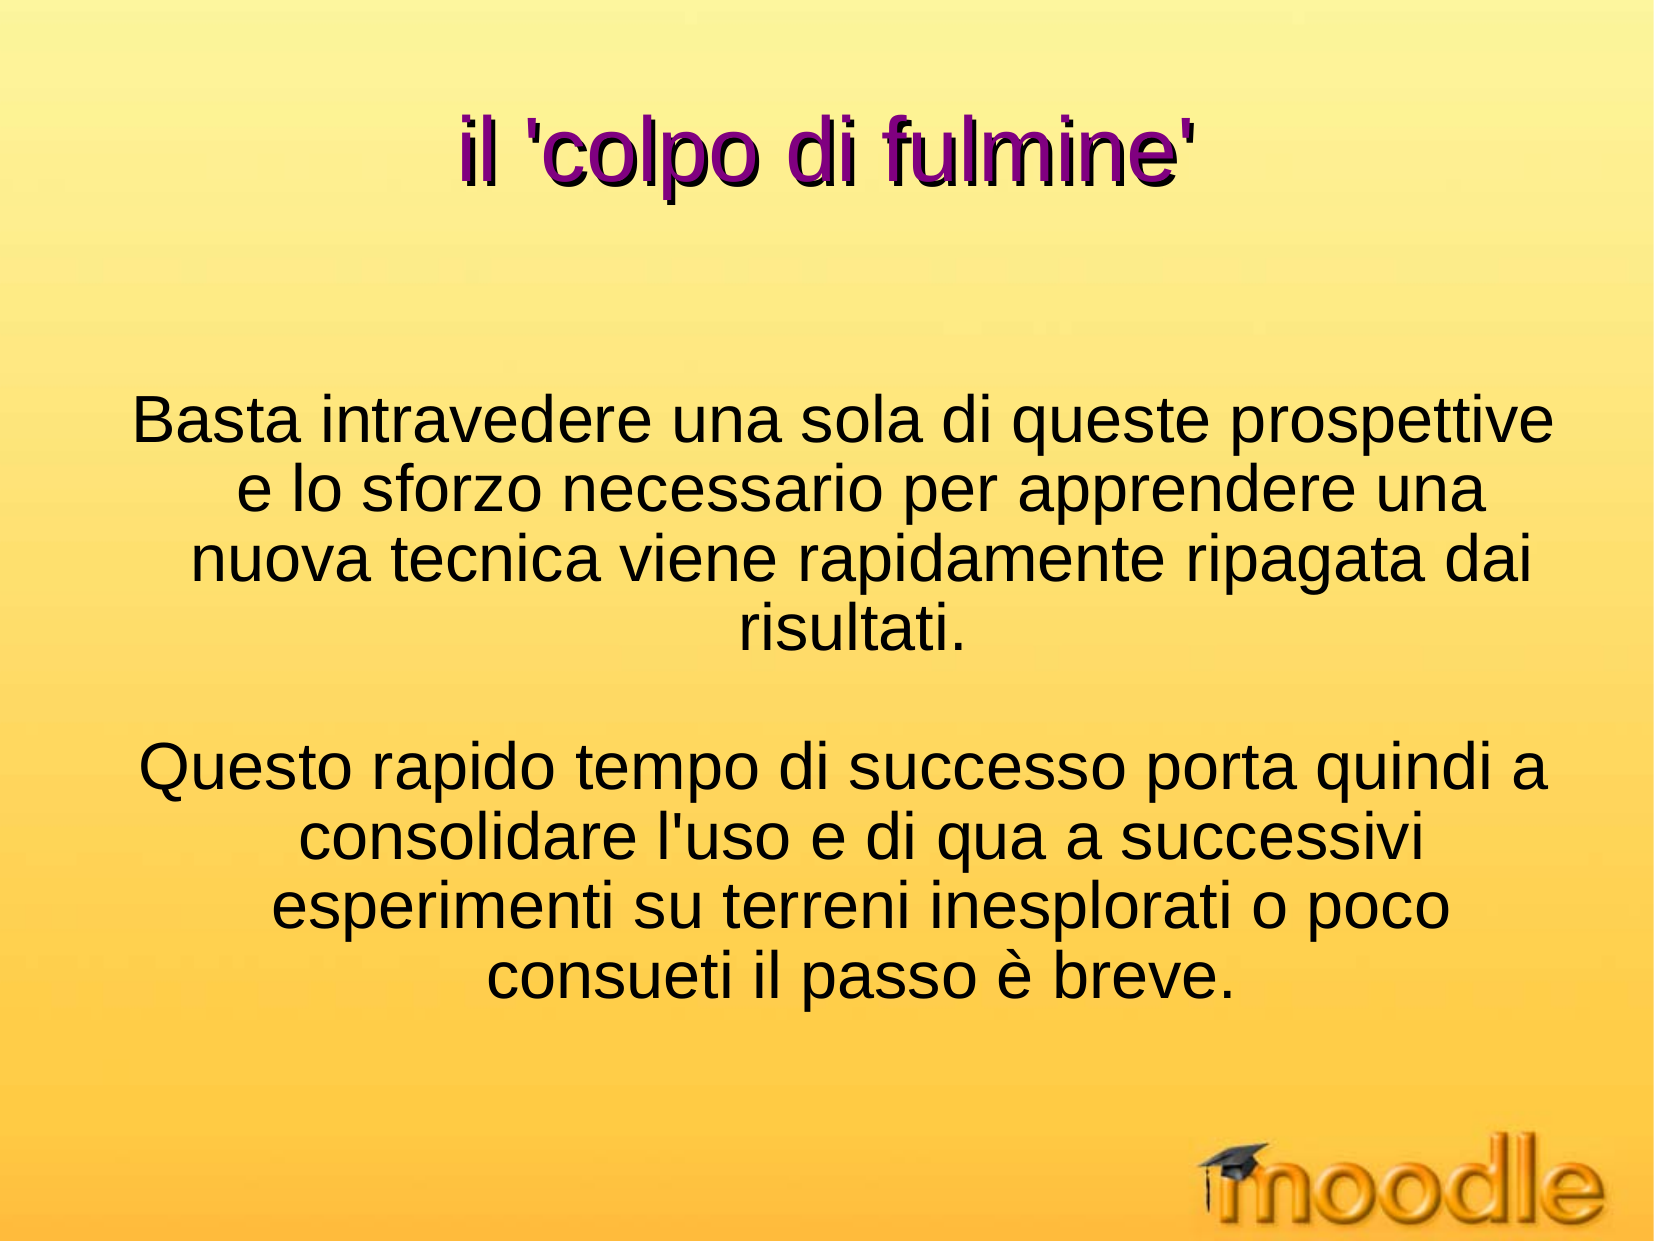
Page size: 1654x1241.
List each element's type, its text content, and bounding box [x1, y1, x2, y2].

title il 'colpo di fulmine' [82, 101, 1571, 205]
subtitle Basta intravedere una sola di queste prospettive e lo sforzo necessario per apprendere una nuova tecnica viene rapidamente ripagata dai risultati. Questo rapido tempo di successo porta quindi a consolidare l'uso e di qua a successivi esperimenti su terreni inesplorati o poco consueti il passo è breve. [82, 364, 1571, 1035]
picture [0, 0, 1654, 1241]
